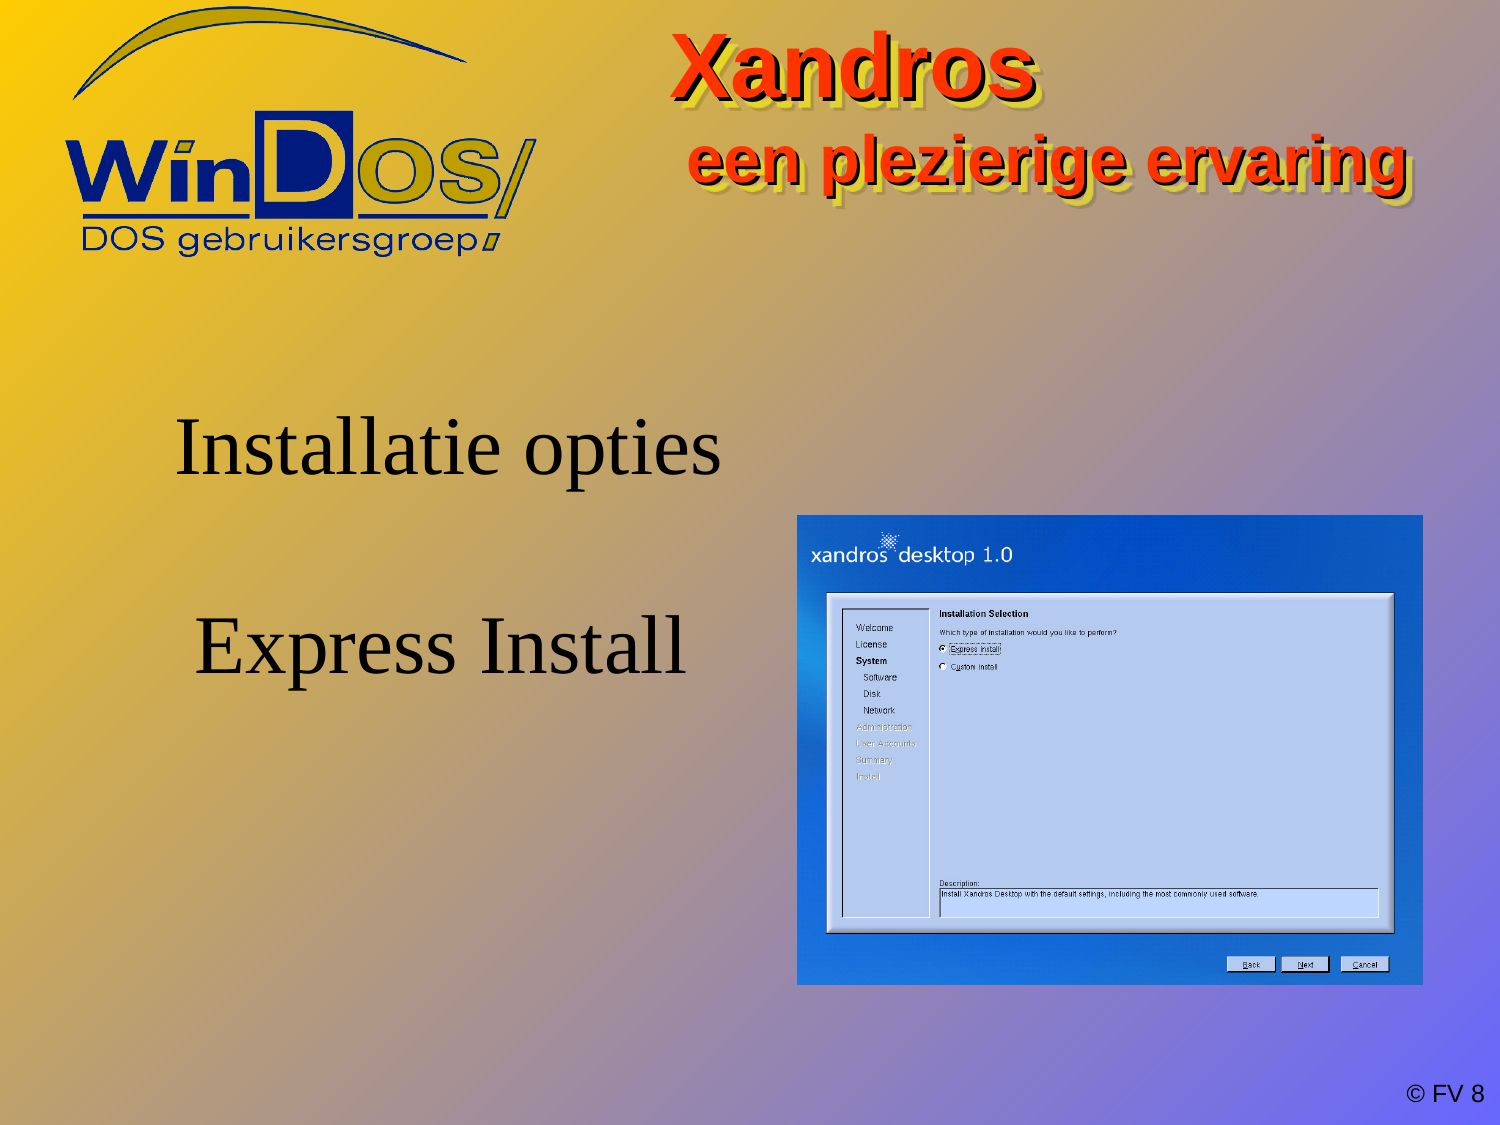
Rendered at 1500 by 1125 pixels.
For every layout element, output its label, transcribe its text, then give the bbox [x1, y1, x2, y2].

picture [65, 6, 537, 264]
picture [797, 515, 1423, 985]
text_box © FV <getal> [1352, 1070, 1500, 1125]
text_box Installatie opties Express Install [159, 385, 790, 701]
text_box Xandros een plezierige ervaring [595, 0, 1500, 205]
